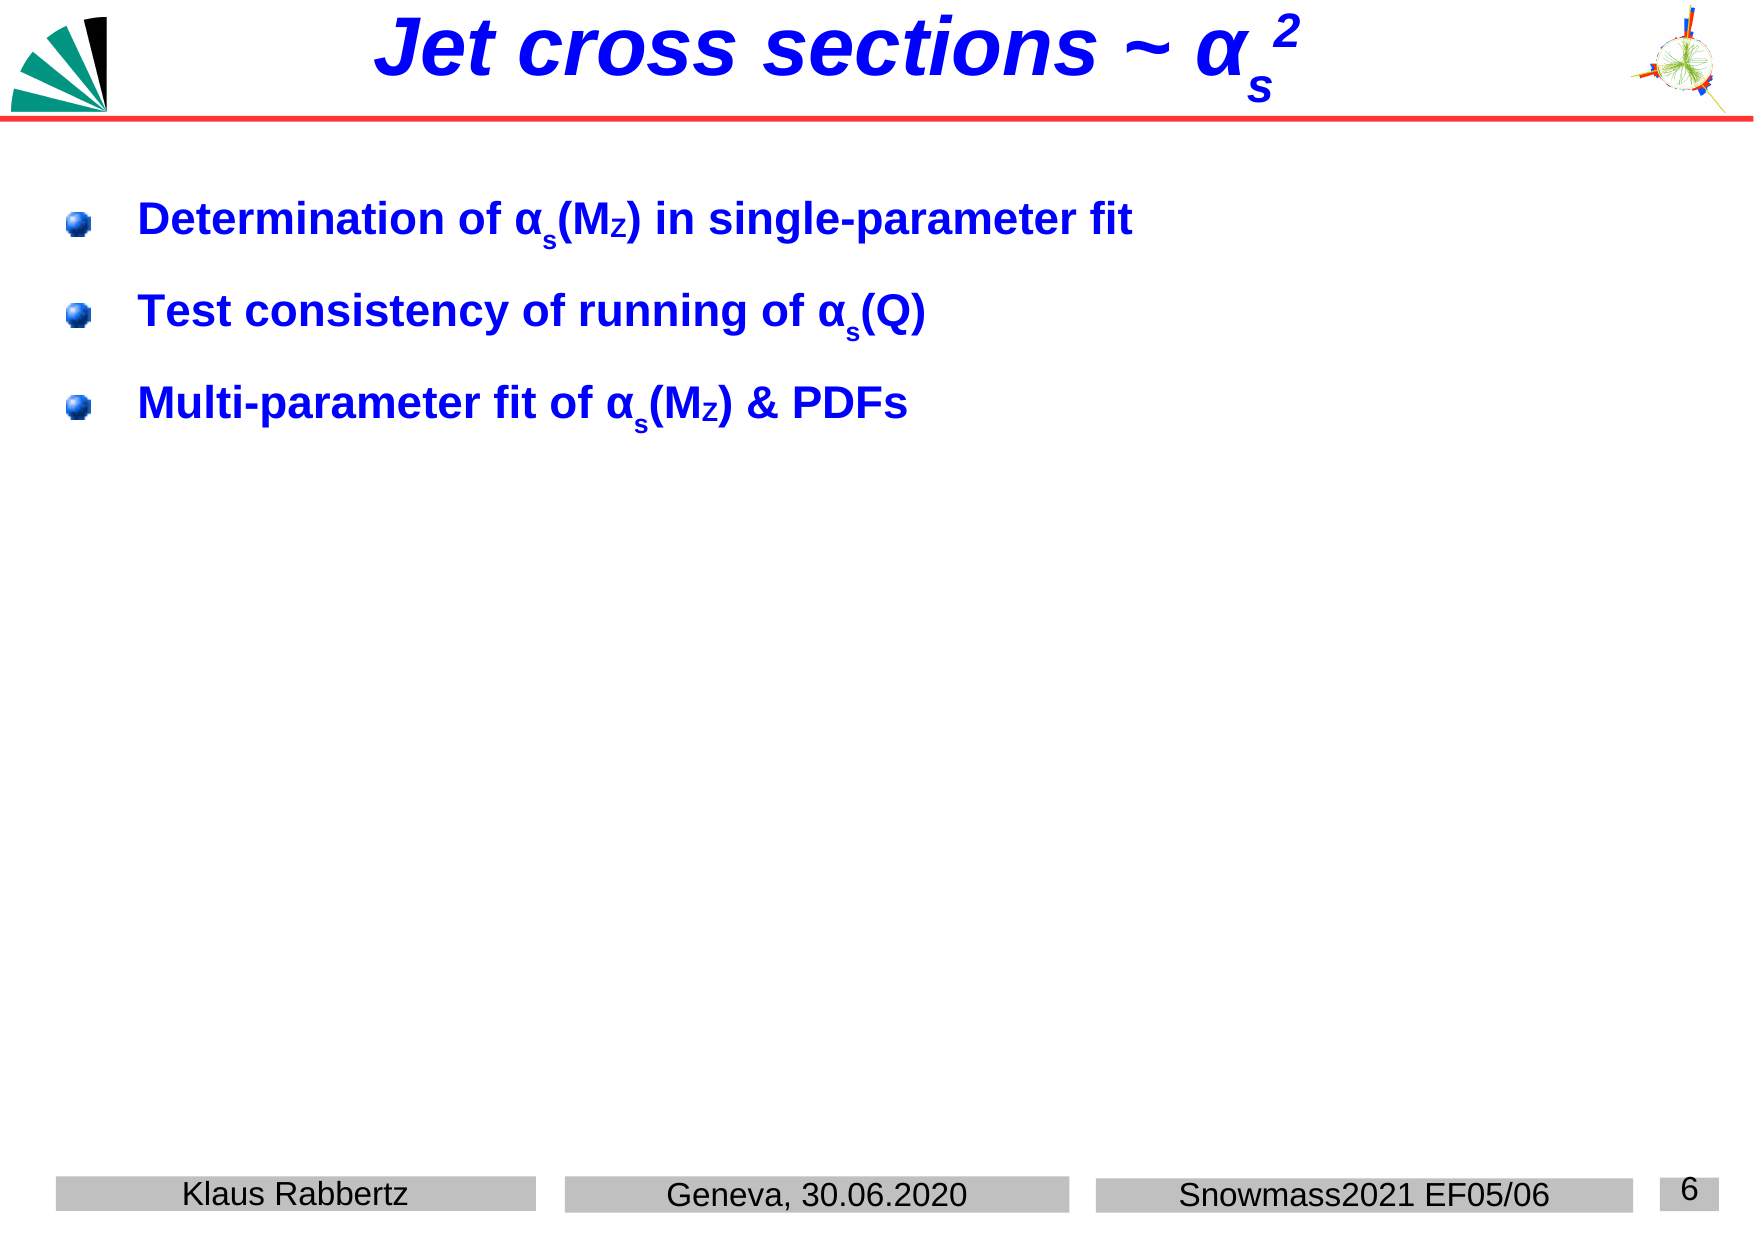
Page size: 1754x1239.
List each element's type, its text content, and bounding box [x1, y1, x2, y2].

title Jet cross sections ~ αs2 [129, 0, 1545, 114]
picture [1631, 5, 1739, 113]
picture [11, 17, 107, 113]
list Determination of αs(MZ) in single-parameter fit Test consistency of running of αs(Q) Multi-parameter fit of αs(MZ) & PDFs [54, 193, 1697, 467]
